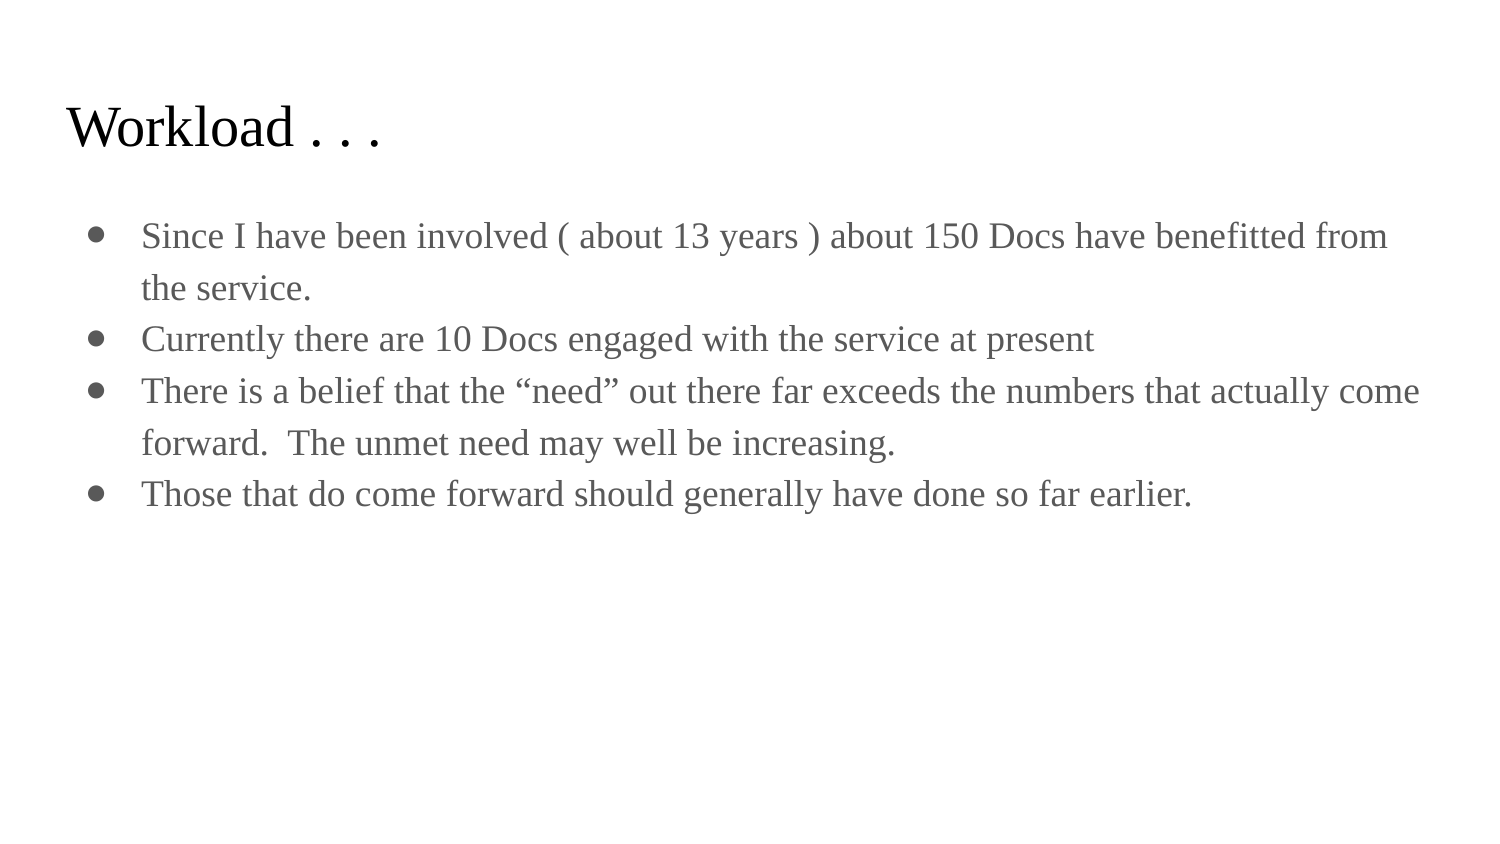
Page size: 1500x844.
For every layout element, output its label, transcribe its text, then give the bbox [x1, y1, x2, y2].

list Since I have been involved ( about 13 years ) about 150 Docs have benefitted from the service. Currently there are 10 Docs engaged with the service at present There is a belief that the “need” out there far exceeds the numbers that actually come forward. The unmet need may well be increasing. Those that do come forward should generally have done so far earlier. [51, 189, 1449, 750]
title Workload . . . [51, 72, 1449, 167]
